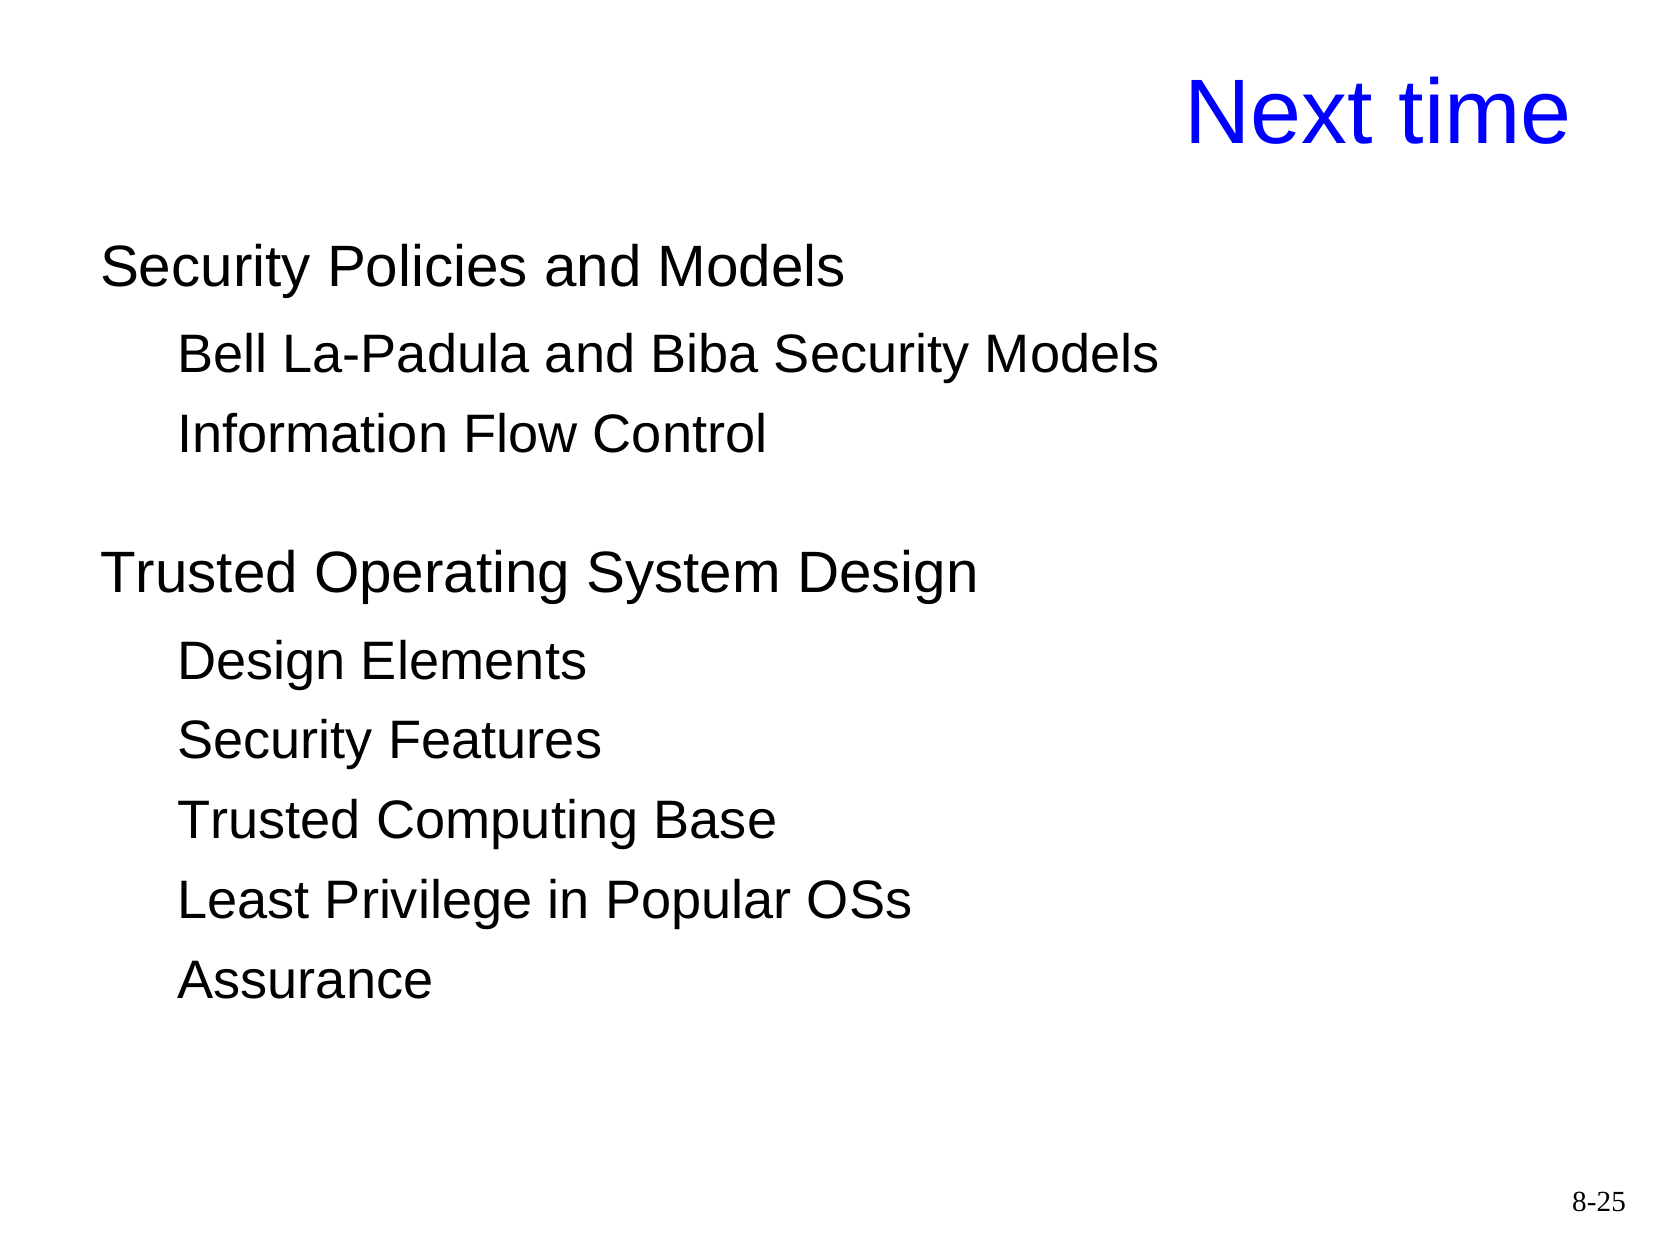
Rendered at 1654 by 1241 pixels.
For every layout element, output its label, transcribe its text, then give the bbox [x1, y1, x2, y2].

list Security Policies and Models Bell La-Padula and Biba Security Models Information Flow Control Trusted Operating System Design Design Elements Security Features Trusted Computing Base Least Privilege in Popular OSs Assurance [82, 237, 1571, 1161]
title Next time [84, 18, 1573, 211]
